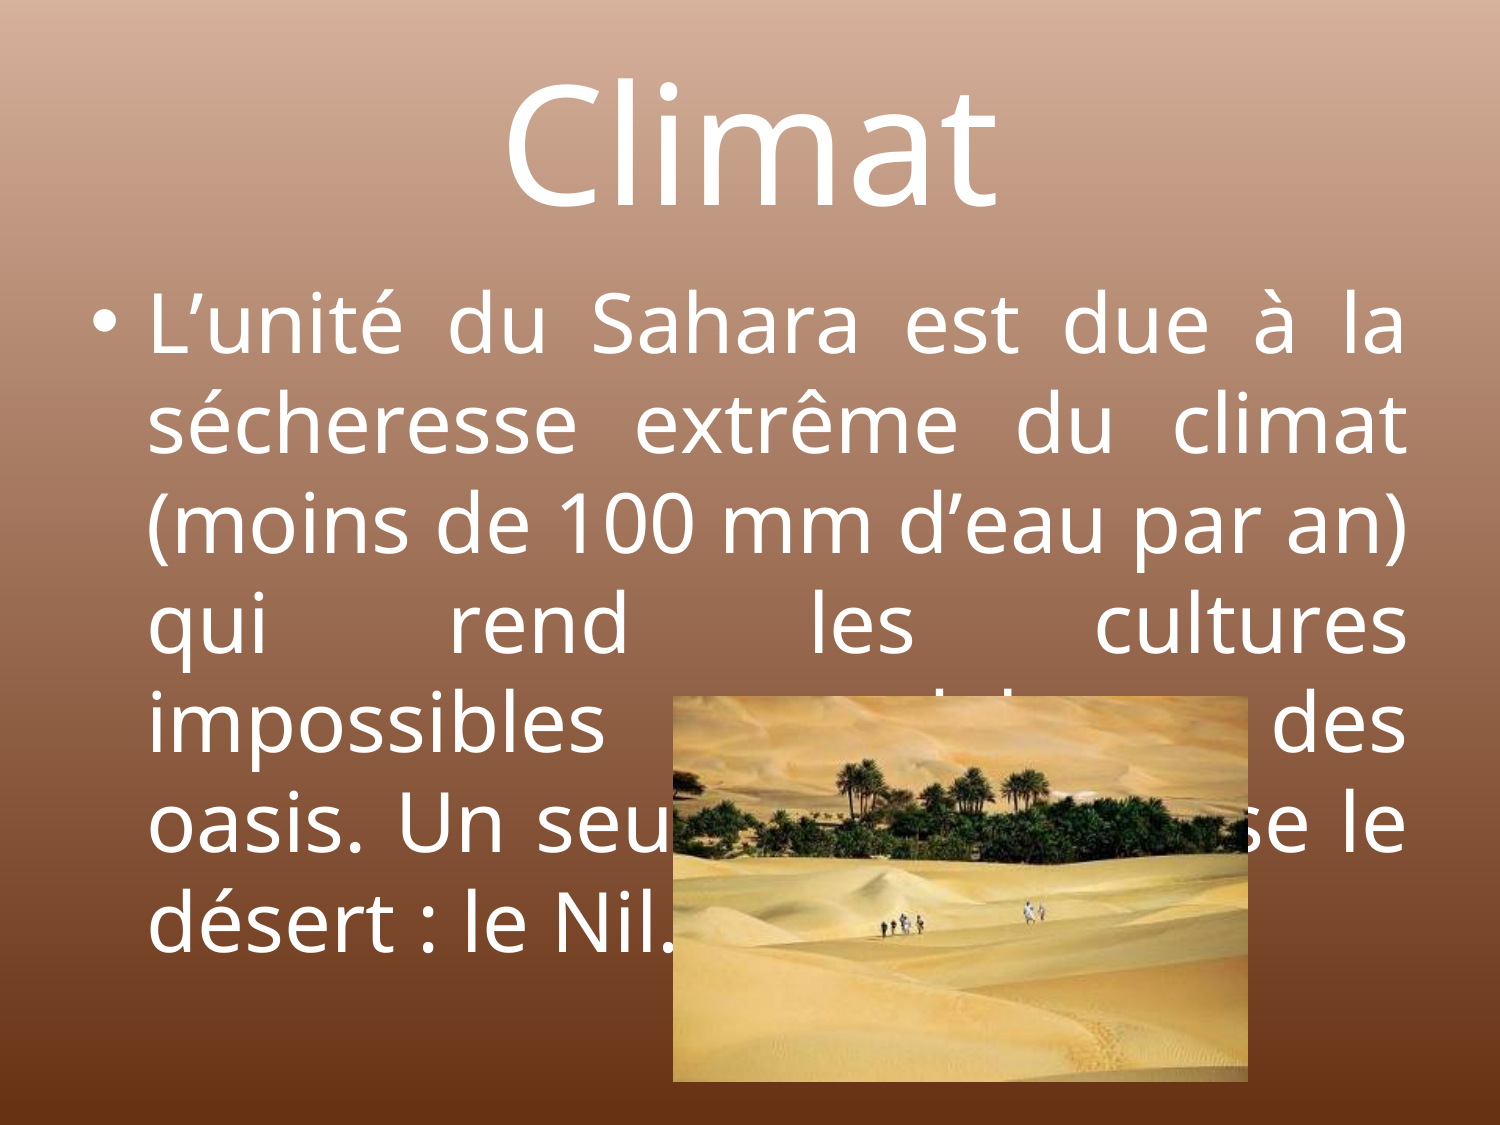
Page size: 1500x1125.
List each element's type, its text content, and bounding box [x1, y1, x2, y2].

picture [673, 696, 1248, 1082]
title Climat [75, 45, 1426, 233]
list L’unité du Sahara est due à la sécheresse extrême du climat (moins de 100 mm d’eau par an) qui rend les cultures impossibles en dehors des oasis. Un seul fleuve traverse le désert : le Nil. [75, 262, 1426, 1005]
